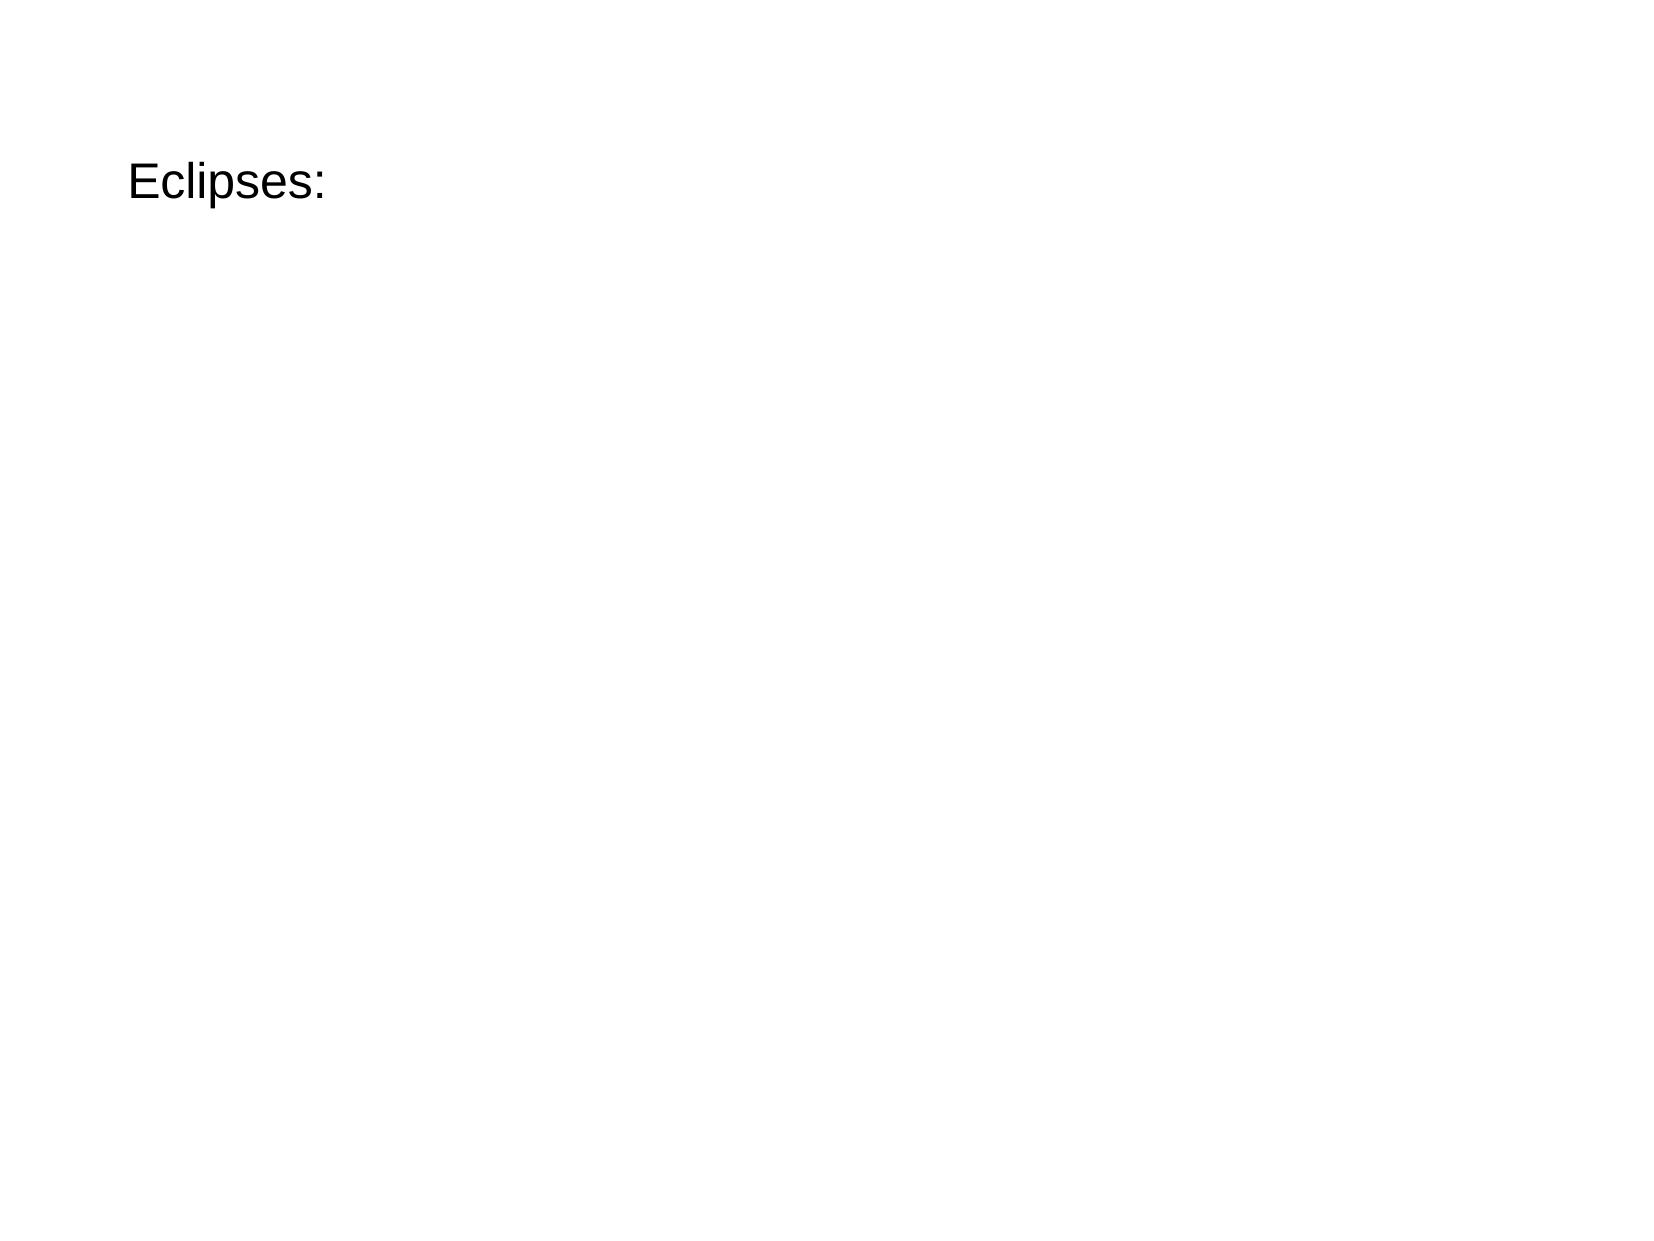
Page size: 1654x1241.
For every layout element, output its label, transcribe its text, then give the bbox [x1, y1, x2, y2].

text_box Eclipses: [112, 145, 342, 217]
